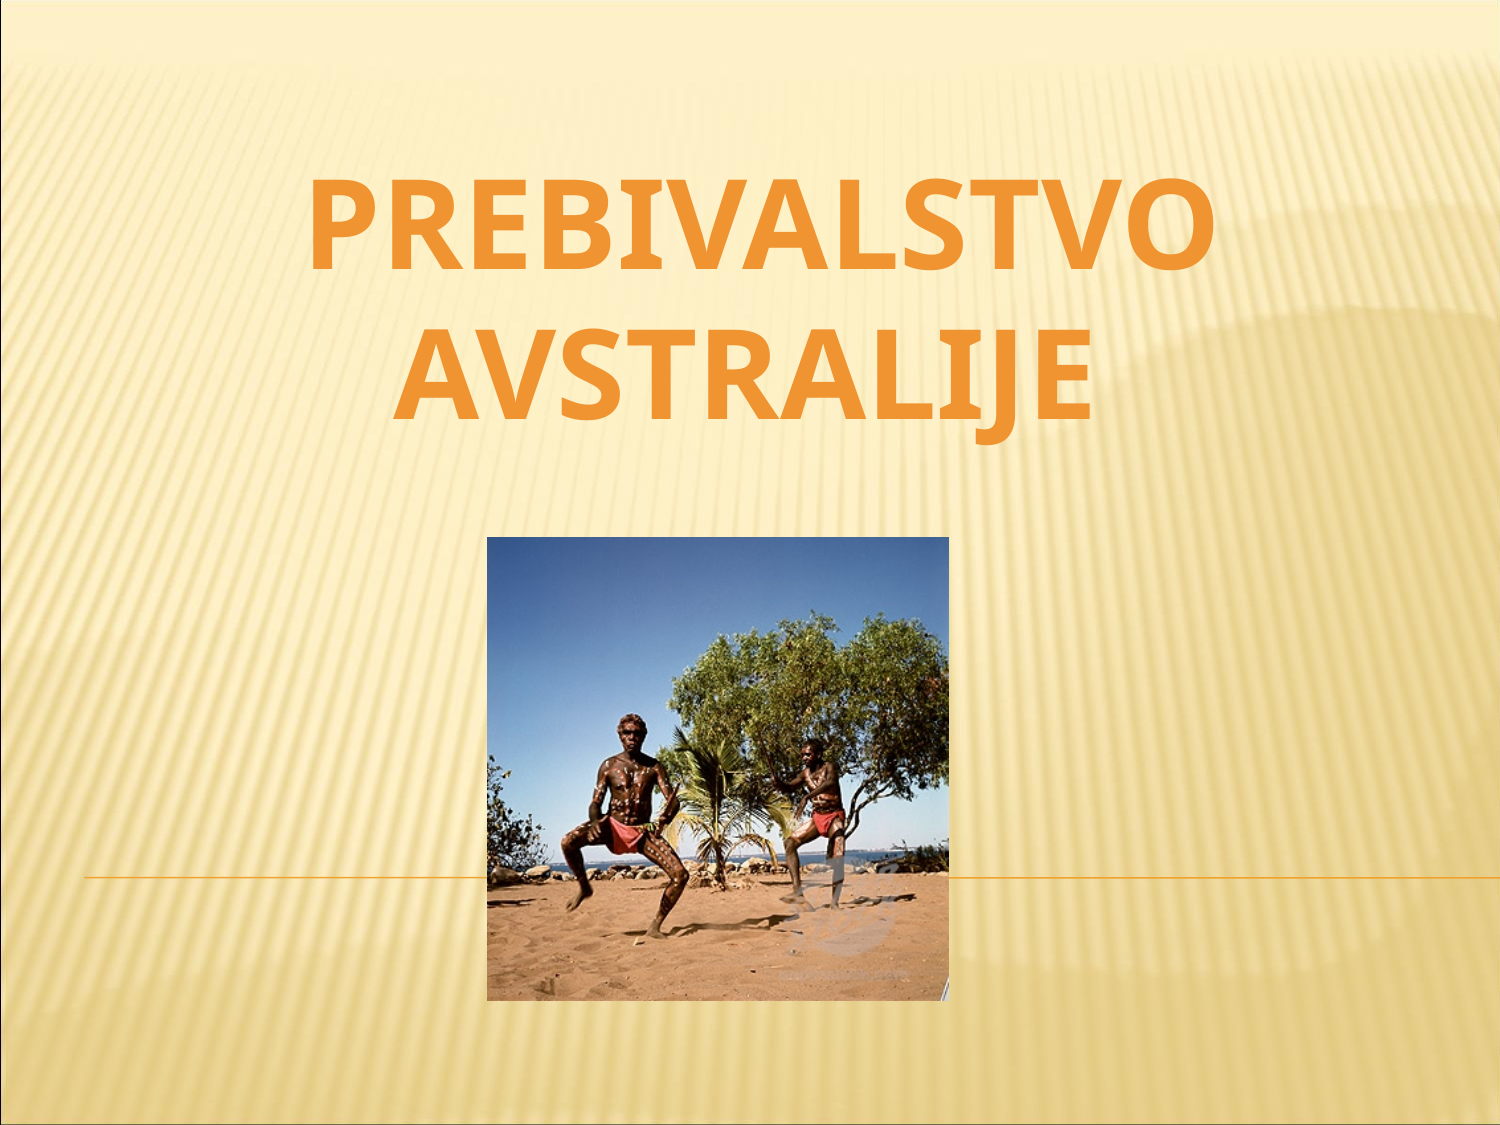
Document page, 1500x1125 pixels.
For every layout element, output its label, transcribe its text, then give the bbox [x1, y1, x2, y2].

title [87, 224, 1376, 513]
text_box PREBIVALSTVO AVSTRALIJE [287, 137, 1236, 453]
picture [0, 0, 1500, 1125]
